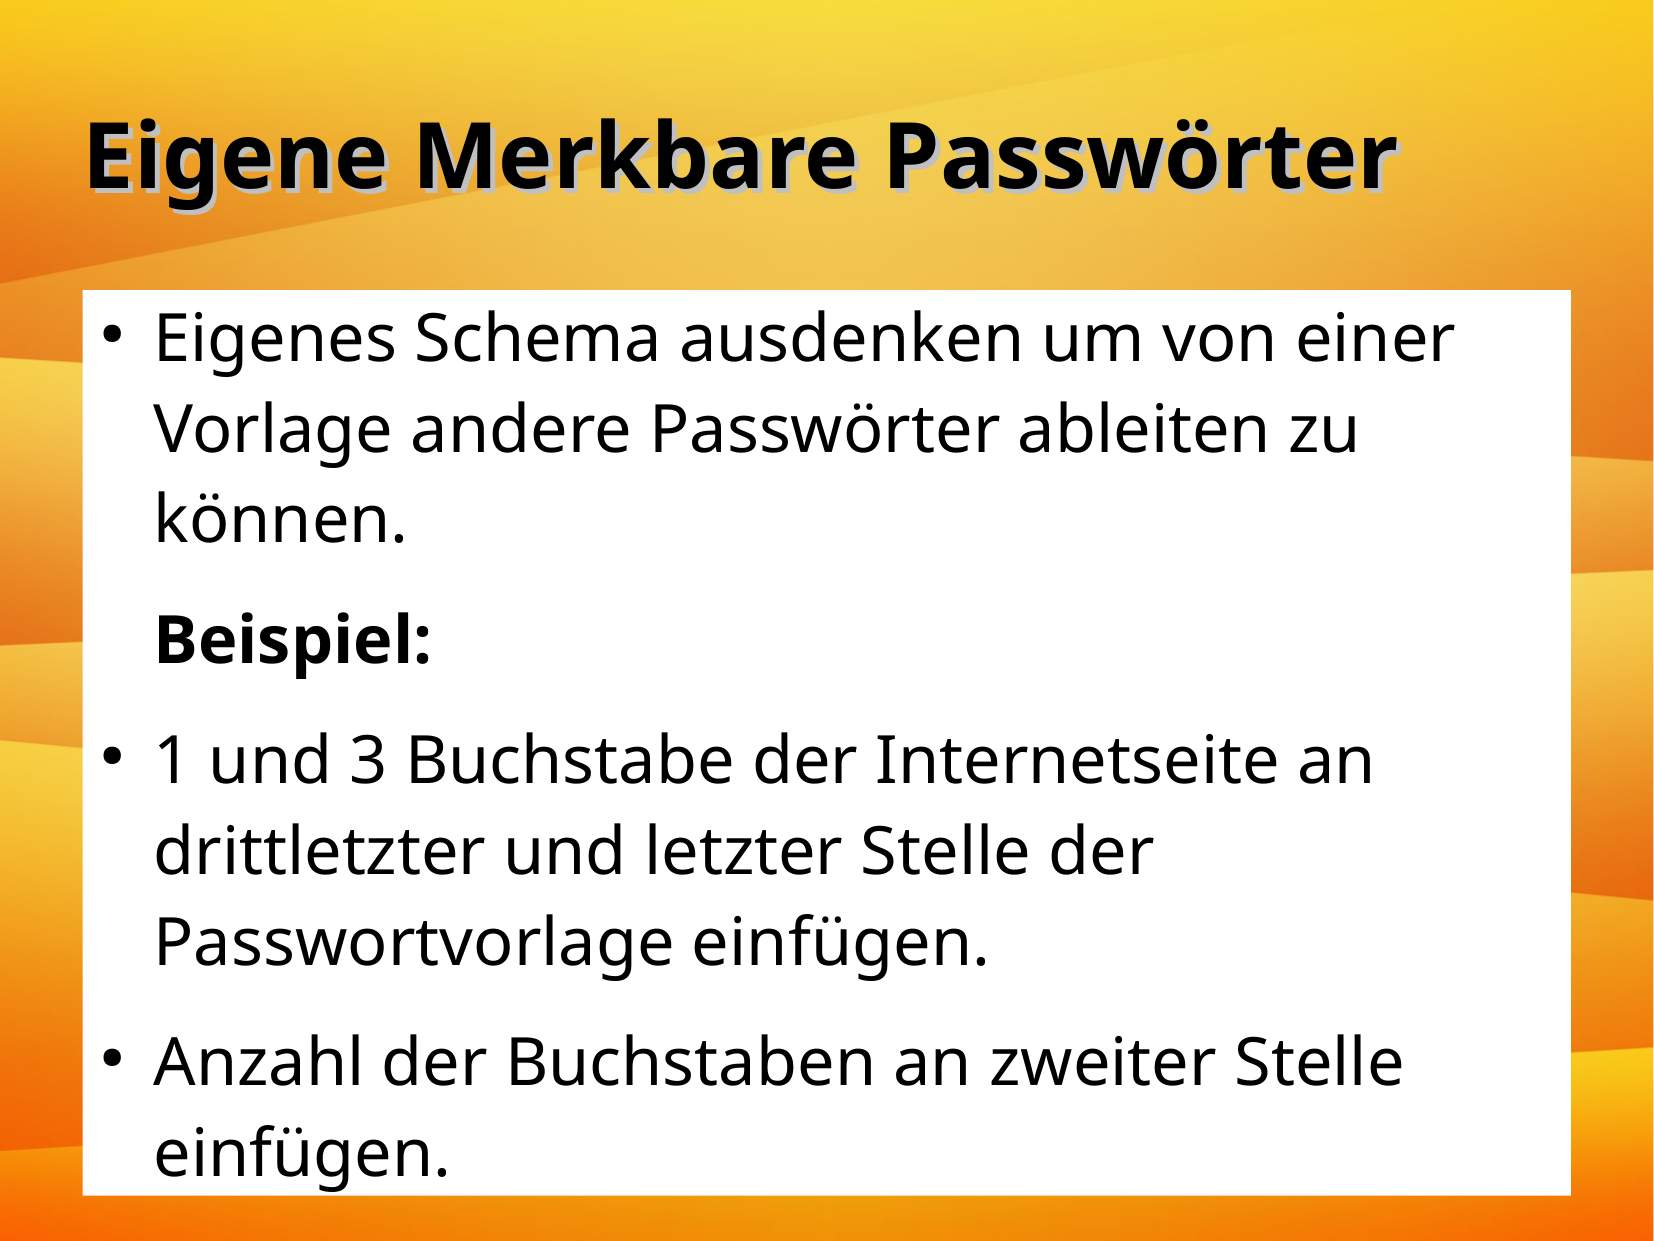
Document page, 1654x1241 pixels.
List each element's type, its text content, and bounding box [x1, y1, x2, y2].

list Eigenes Schema ausdenken um von einer Vorlage andere Passwörter ableiten zu können. Beispiel: 1 und 3 Buchstabe der Internetseite an drittletzter und letzter Stelle der Passwortvorlage einfügen. Anzahl der Buchstaben an zweiter Stelle einfügen. [82, 290, 1571, 1010]
picture [0, 0, 1654, 1241]
title Eigene Merkbare Passwörter [82, 49, 1571, 257]
